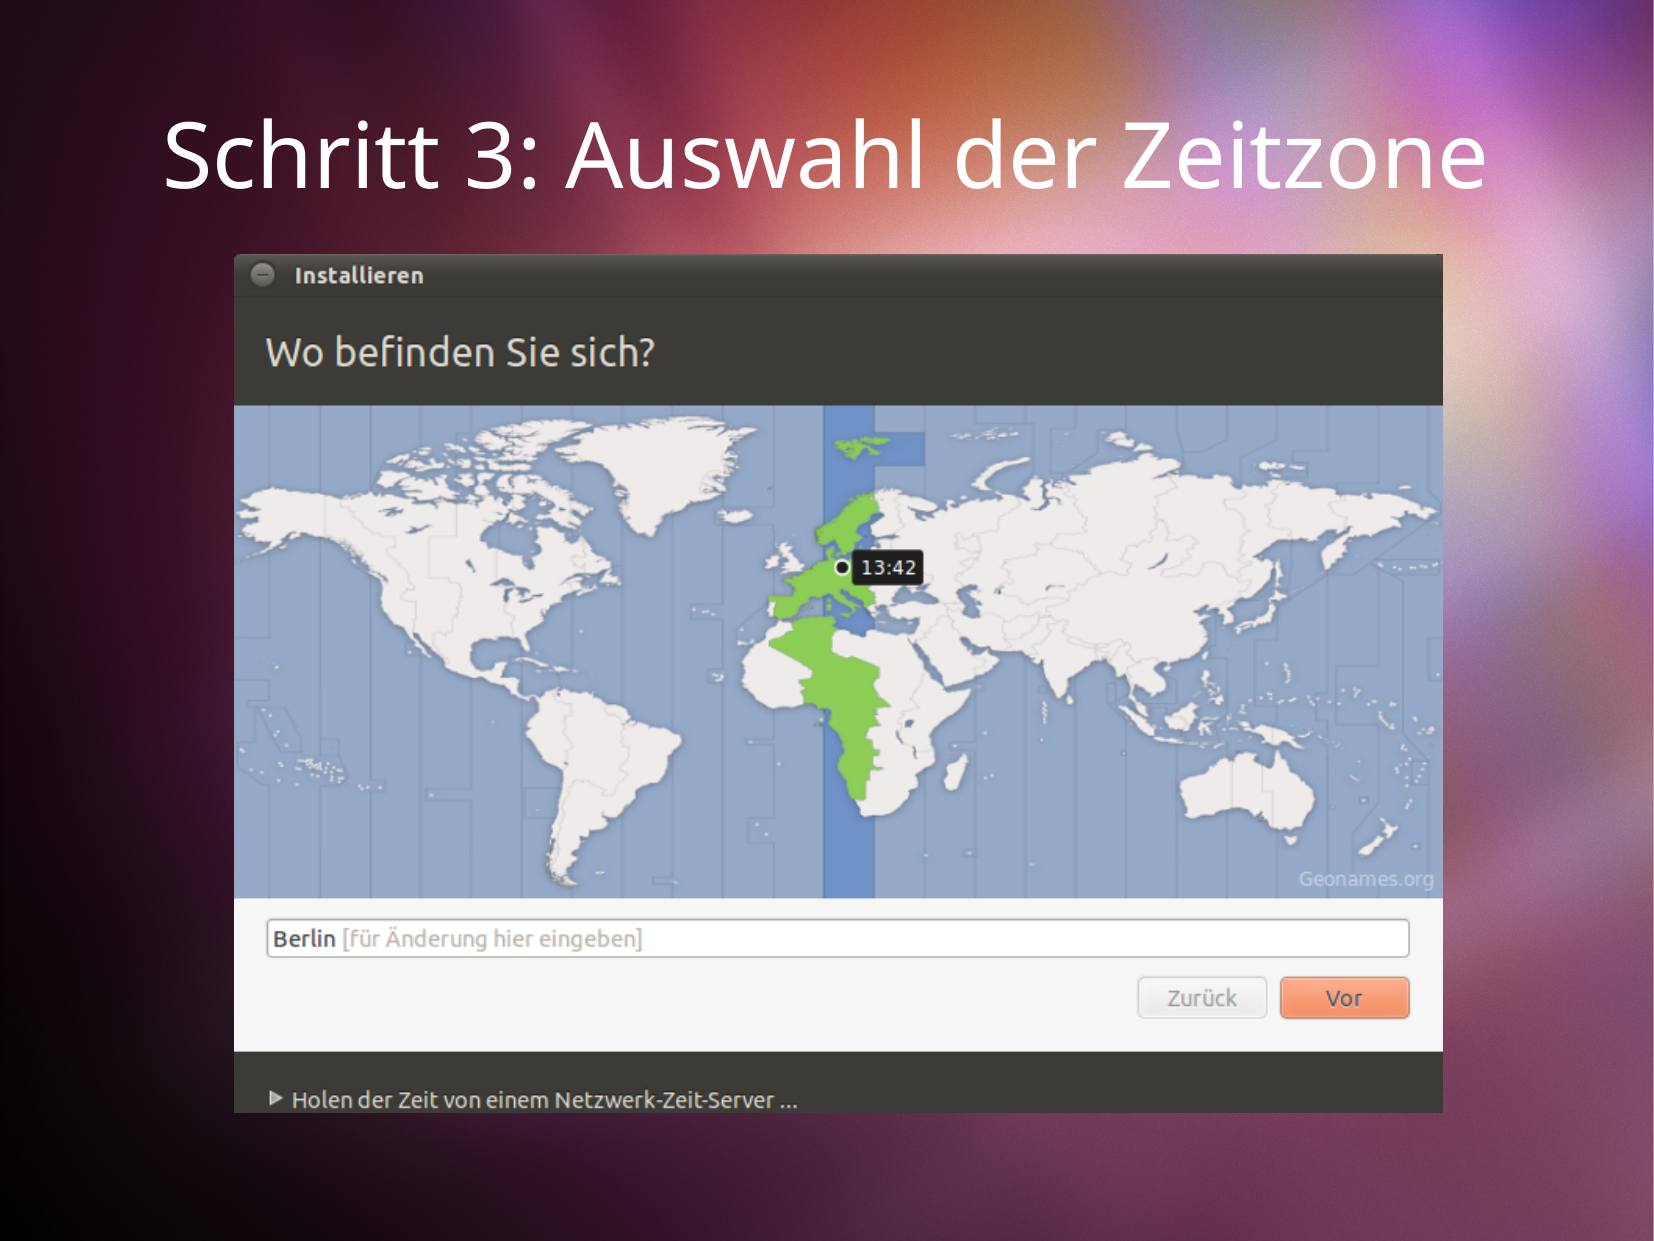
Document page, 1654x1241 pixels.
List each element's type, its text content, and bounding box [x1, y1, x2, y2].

title Schritt 3: Auswahl der Zeitzone [82, 49, 1571, 257]
picture [0, 0, 1654, 1241]
